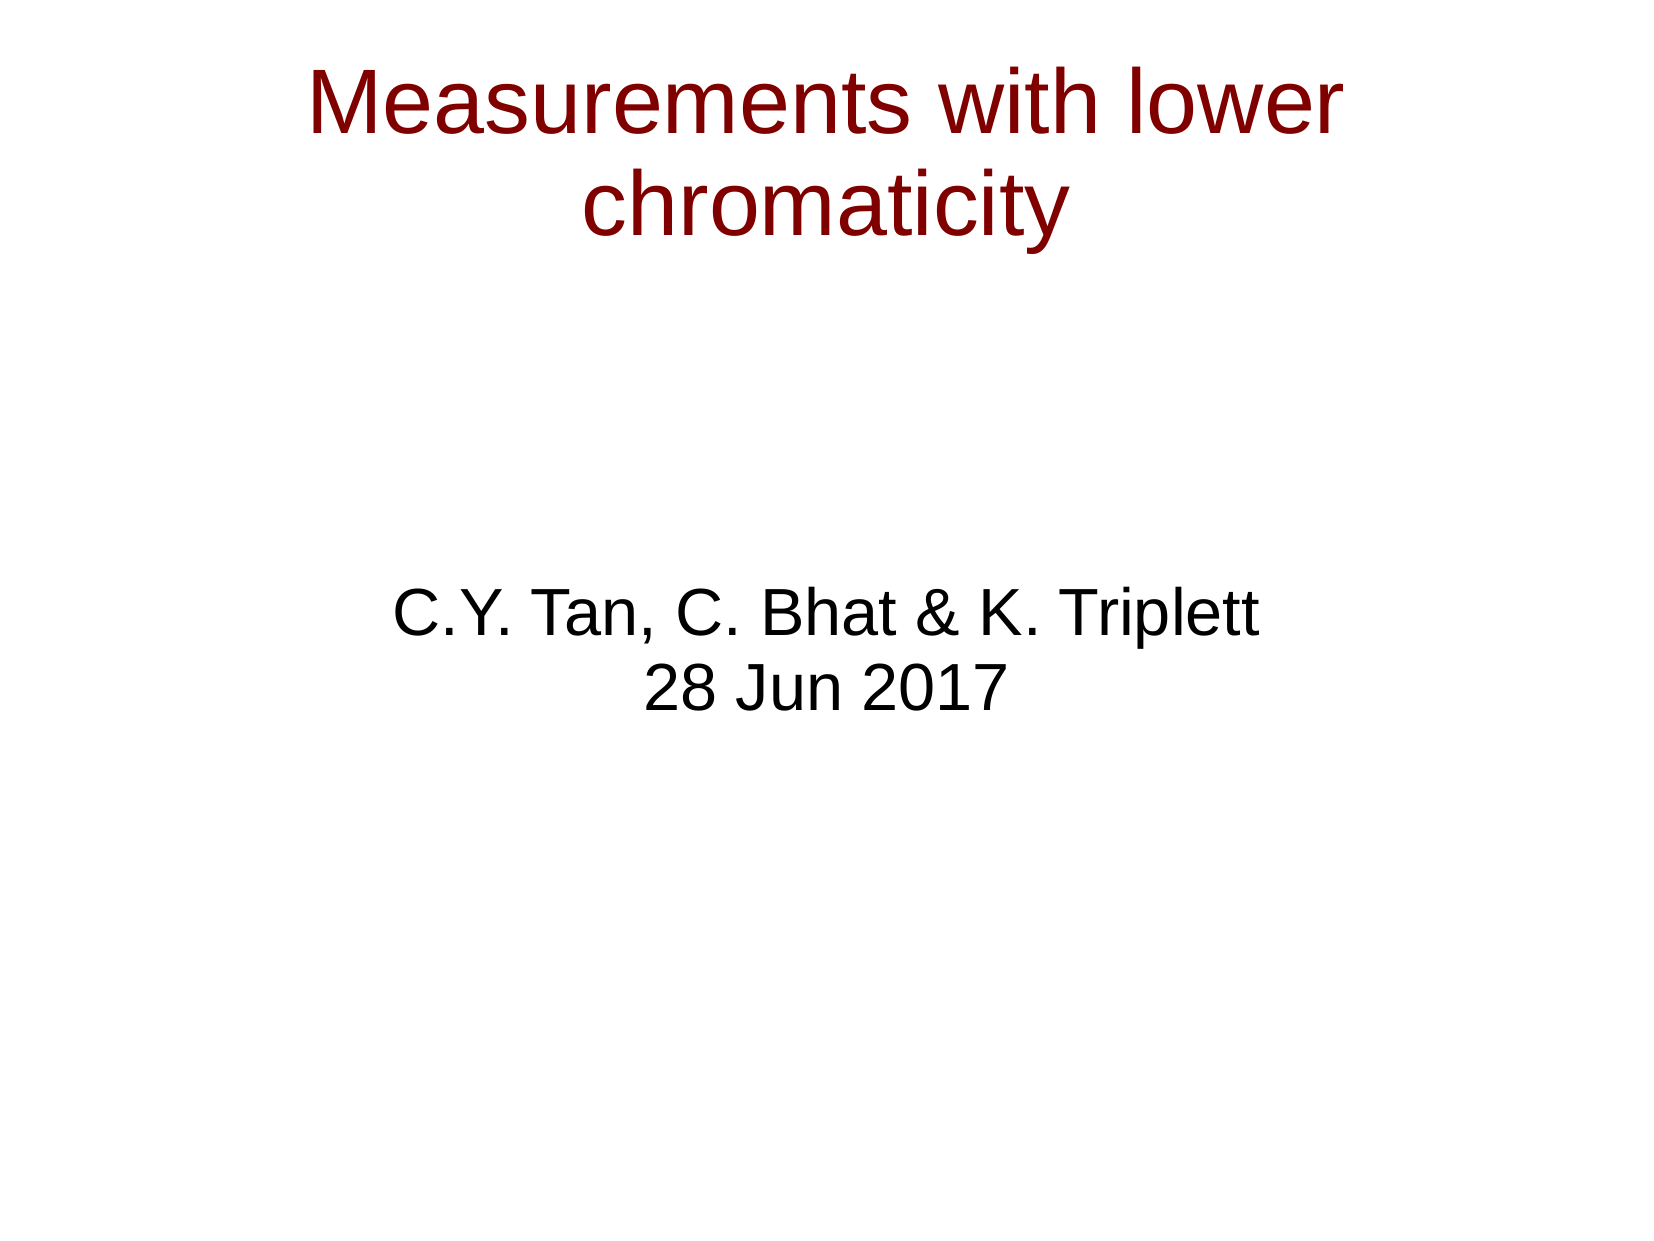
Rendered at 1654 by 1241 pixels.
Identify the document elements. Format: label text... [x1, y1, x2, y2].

subtitle C.Y. Tan, C. Bhat & K. Triplett 28 Jun 2017 [82, 290, 1571, 1010]
title Measurements with lower chromaticity [82, 49, 1571, 257]
